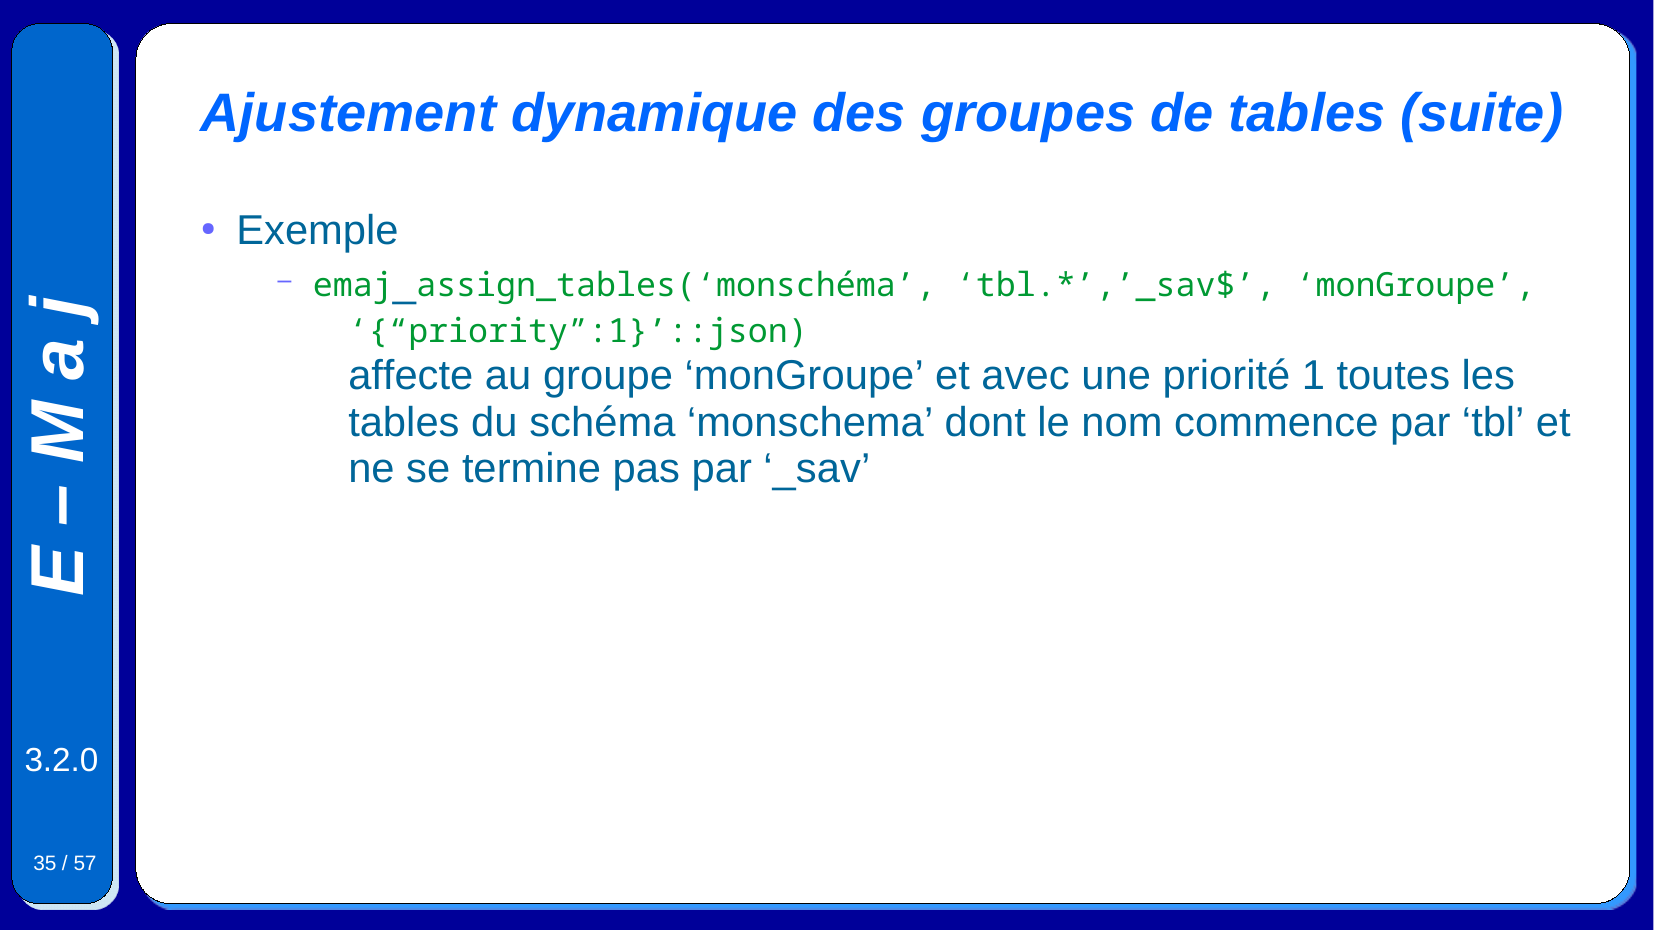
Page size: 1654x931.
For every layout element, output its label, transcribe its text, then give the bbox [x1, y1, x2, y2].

title Ajustement dynamique des groupes de tables (suite) [200, 34, 1575, 191]
list Exemple emaj_assign_tables(‘monschéma’, ‘tbl.*’,’_sav$’, ‘monGroupe’, ‘{“priority”:1}’::json) affecte au groupe ‘monGroupe’ et avec une priorité 1 toutes les tables du schéma ‘monschema’ dont le nom commence par ‘tbl’ et ne se termine pas par ‘_sav’ [177, 206, 1587, 829]
